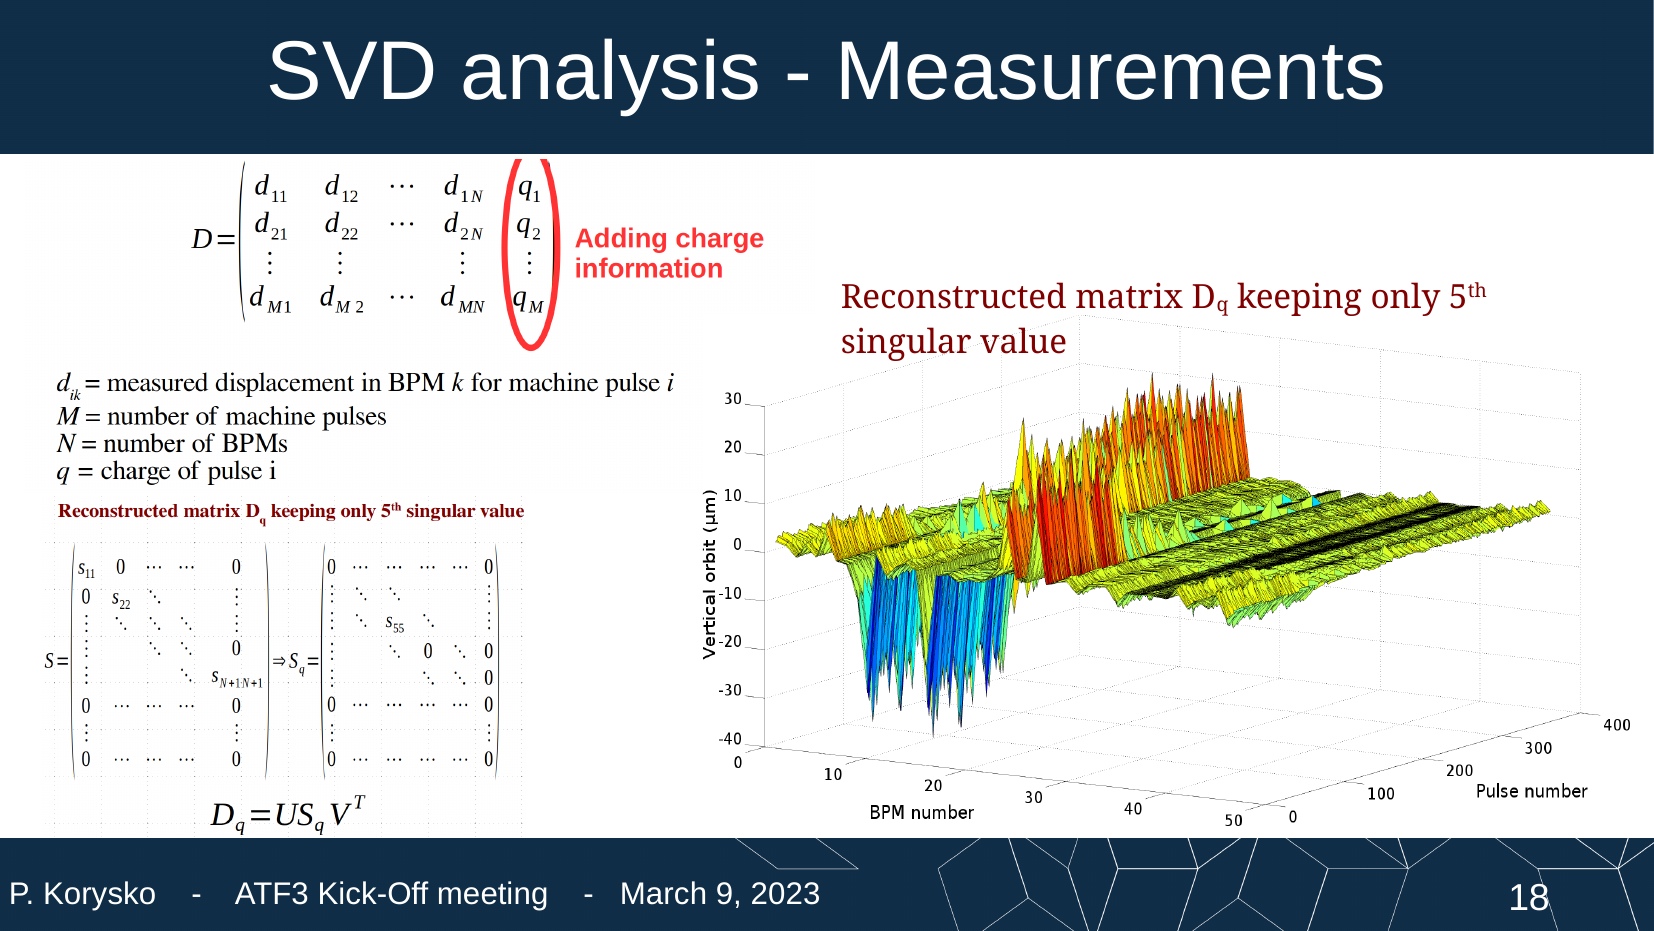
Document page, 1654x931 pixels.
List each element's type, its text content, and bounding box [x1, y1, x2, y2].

picture [23, 159, 1630, 826]
text_box Reconstructed matrix Dq keeping only 5th singular value [826, 265, 1599, 358]
picture [0, 838, 1654, 931]
picture [41, 496, 526, 837]
picture [0, 0, 1654, 154]
text_box P. Korysko - ATF3 Kick-Off meeting - March 9, 2023 [0, 868, 957, 931]
text_box <number> [1493, 868, 1654, 931]
